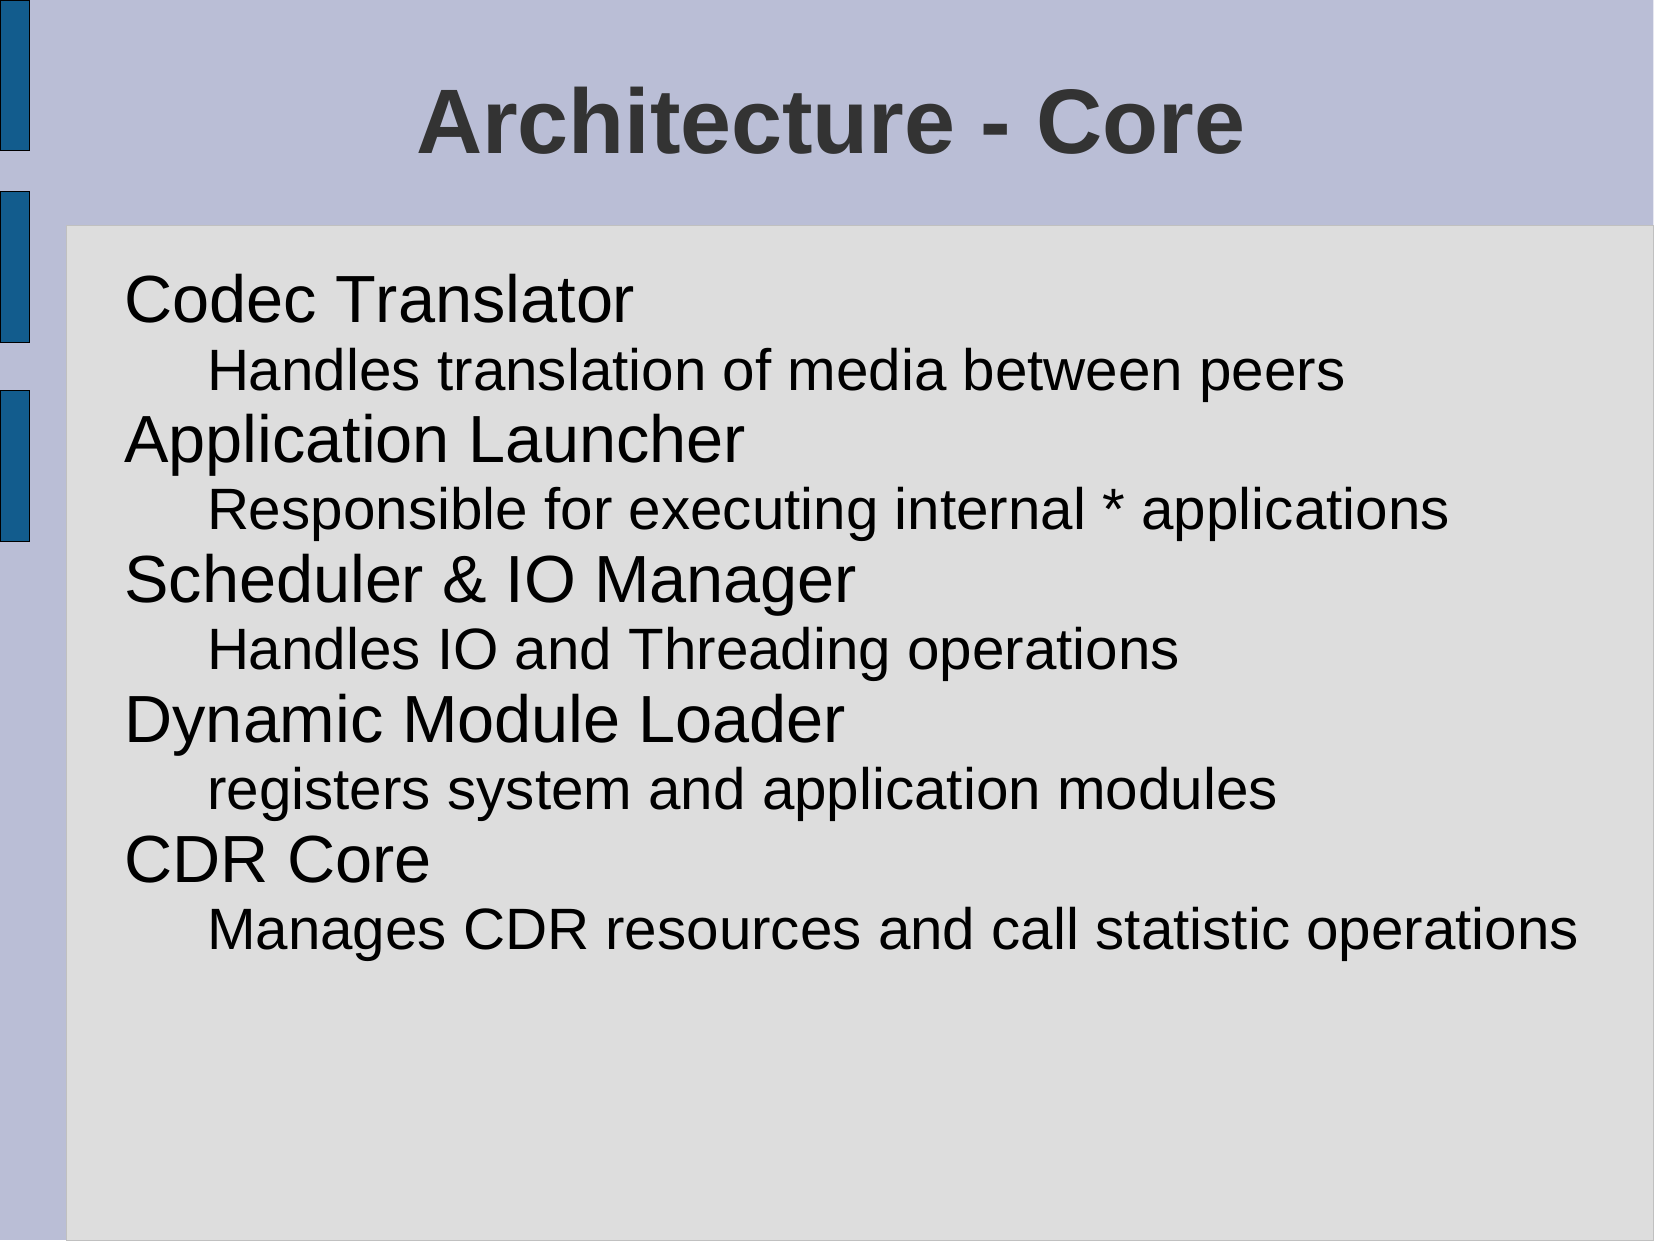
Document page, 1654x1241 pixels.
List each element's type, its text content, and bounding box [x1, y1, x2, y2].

title Architecture - Core [125, 17, 1538, 226]
list Codec Translator Handles translation of media between peers Application Launcher Responsible for executing internal * applications Scheduler & IO Manager Handles IO and Threading operations Dynamic Module Loader registers system and application modules CDR Core Manages CDR resources and call statistic operations [112, 262, 1613, 1163]
